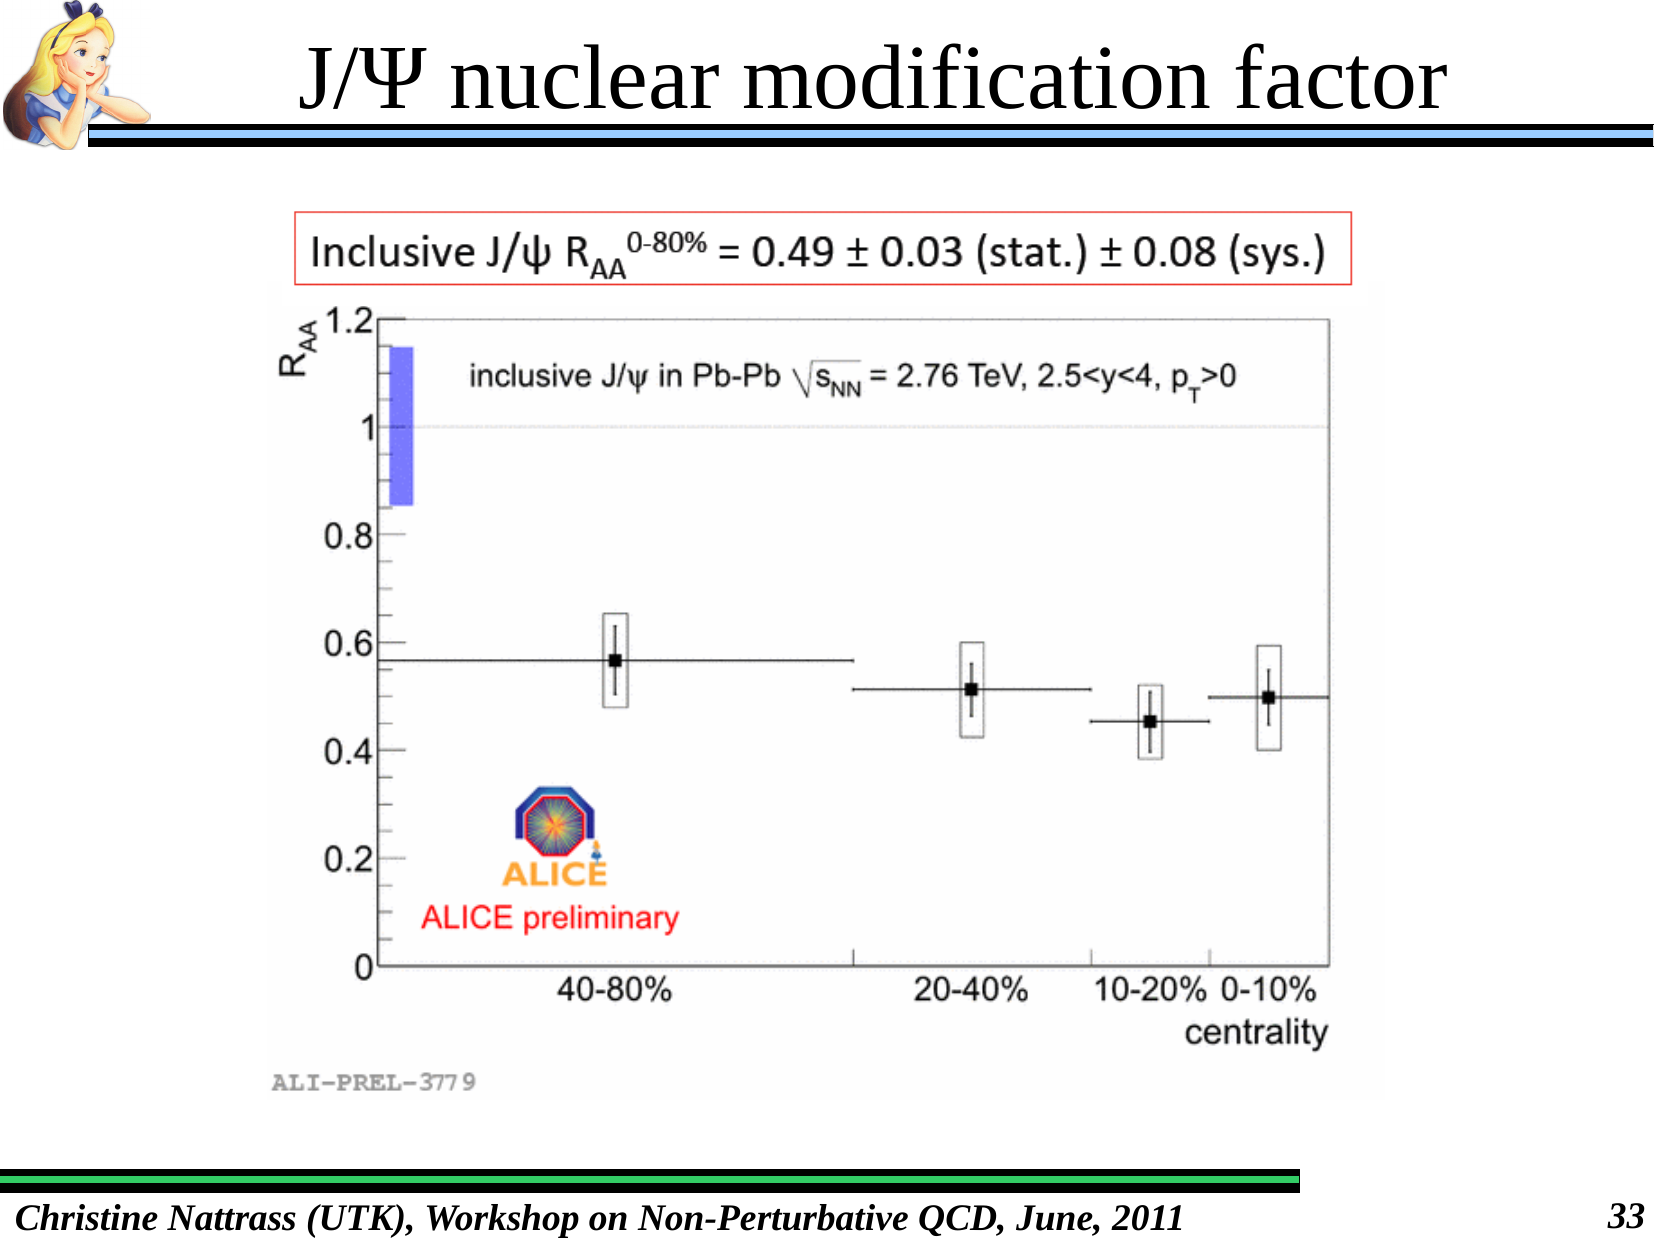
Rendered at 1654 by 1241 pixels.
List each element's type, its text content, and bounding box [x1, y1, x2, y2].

picture [3, 0, 151, 150]
picture [267, 199, 1385, 1100]
title J/Ψ nuclear modification factor [129, 8, 1618, 147]
